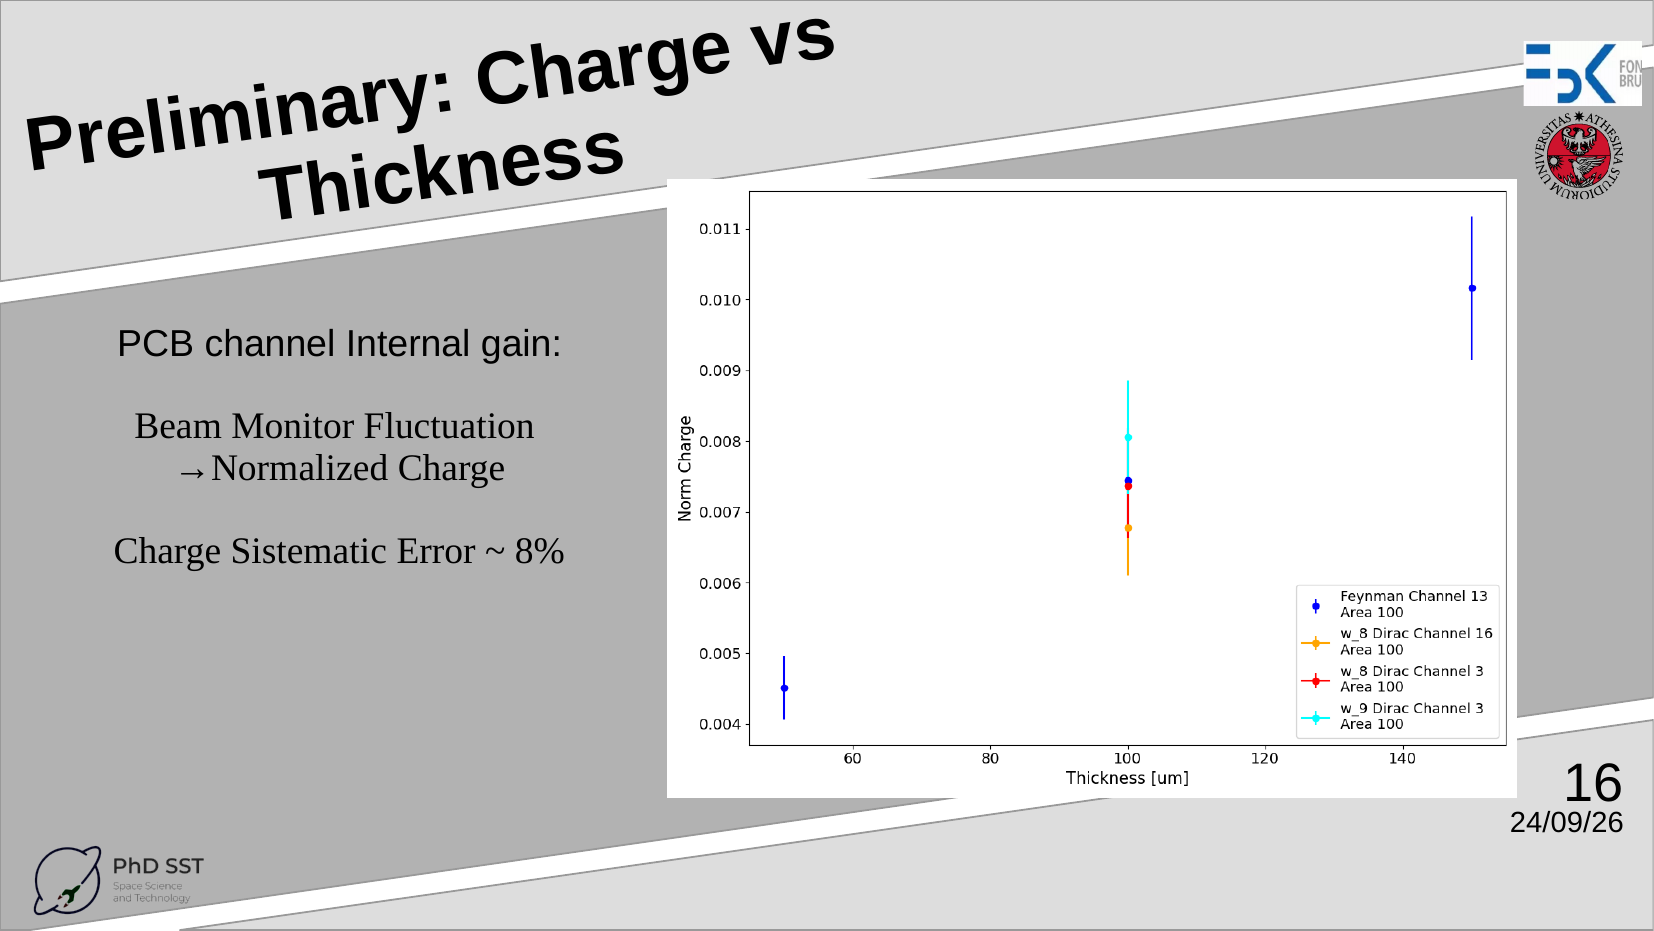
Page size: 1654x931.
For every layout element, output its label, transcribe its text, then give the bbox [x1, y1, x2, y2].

picture [29, 840, 207, 916]
picture [667, 179, 1517, 798]
picture [1535, 111, 1625, 200]
picture [1523, 41, 1642, 106]
title Preliminary: Charge vs Thickness [16, 0, 857, 277]
text_box PCB channel Internal gain: Beam Monitor Fluctuation →Normalized Charge Charge Sistematic Error ~ 8% [88, 314, 591, 591]
